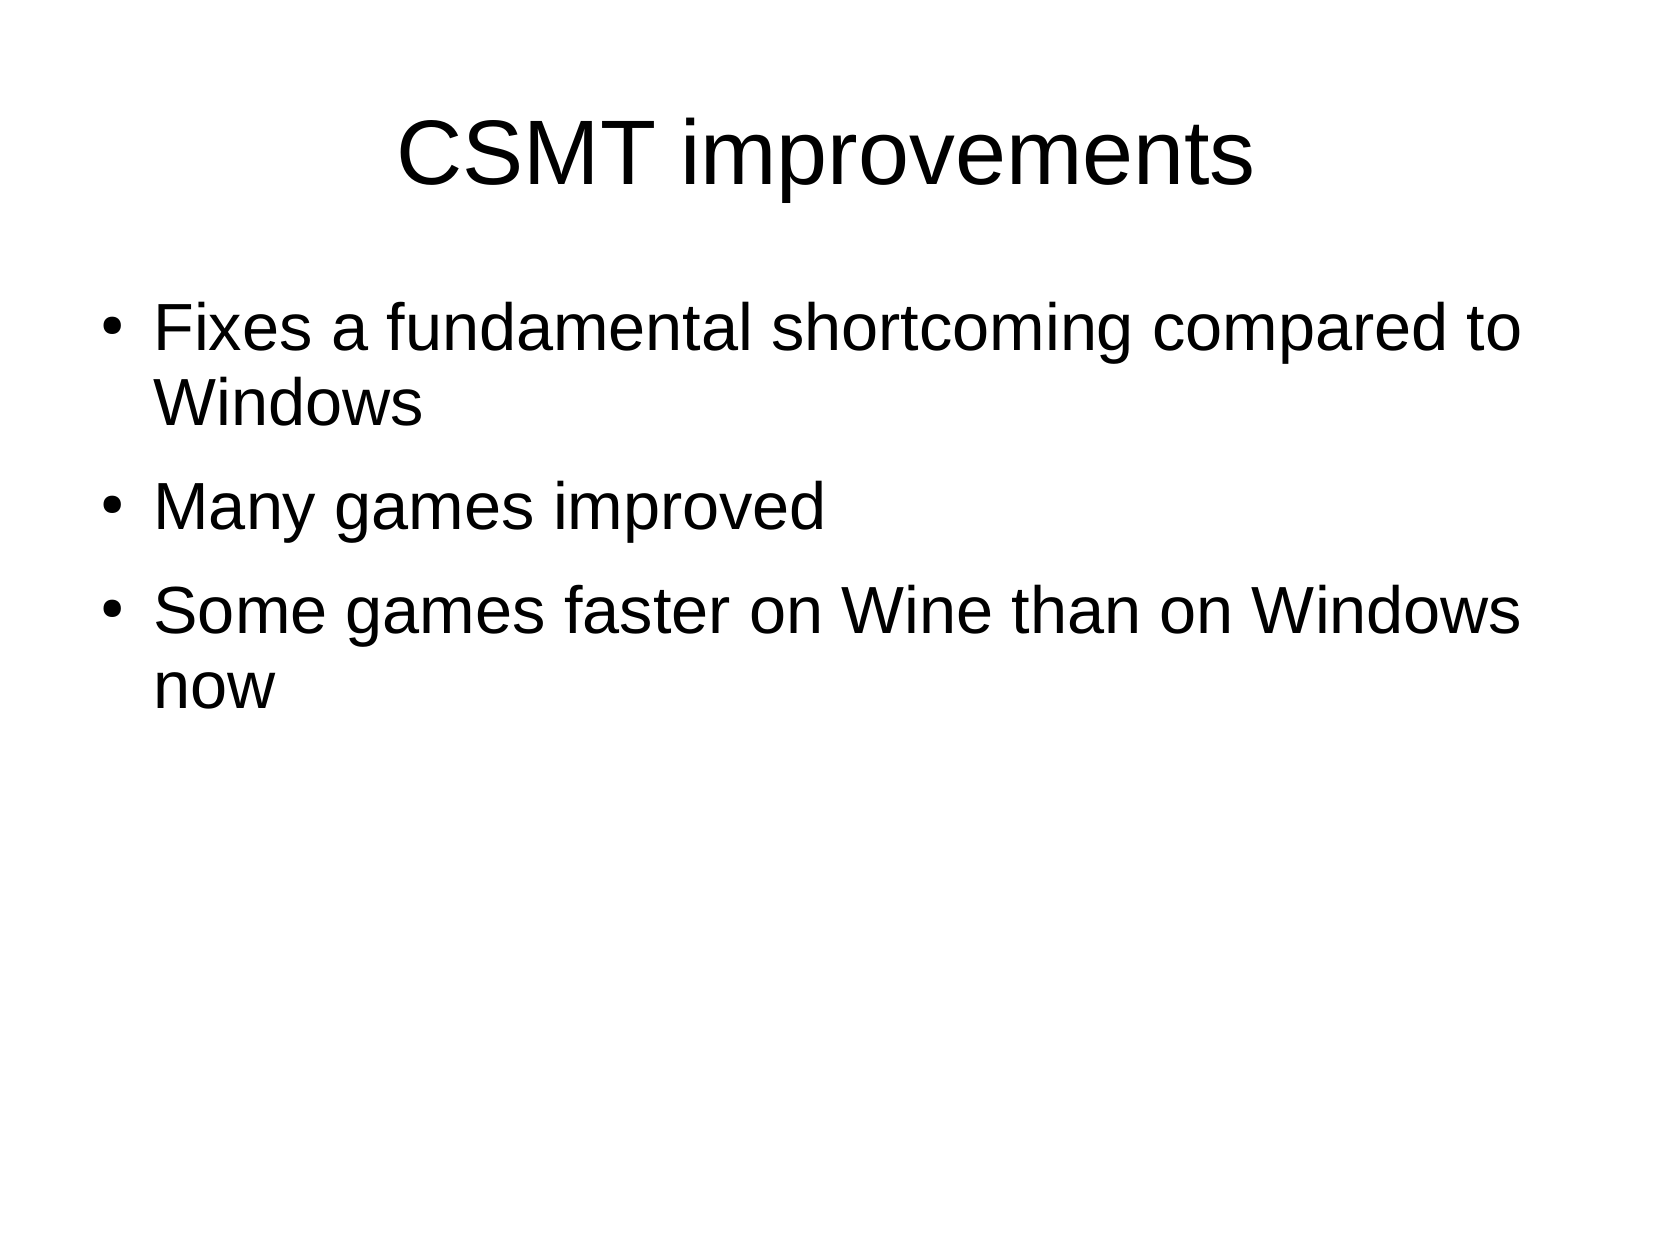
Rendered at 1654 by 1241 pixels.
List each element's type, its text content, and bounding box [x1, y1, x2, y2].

list Fixes a fundamental shortcoming compared to Windows Many games improved Some games faster on Wine than on Windows now [82, 290, 1571, 1010]
title CSMT improvements [82, 49, 1571, 257]
